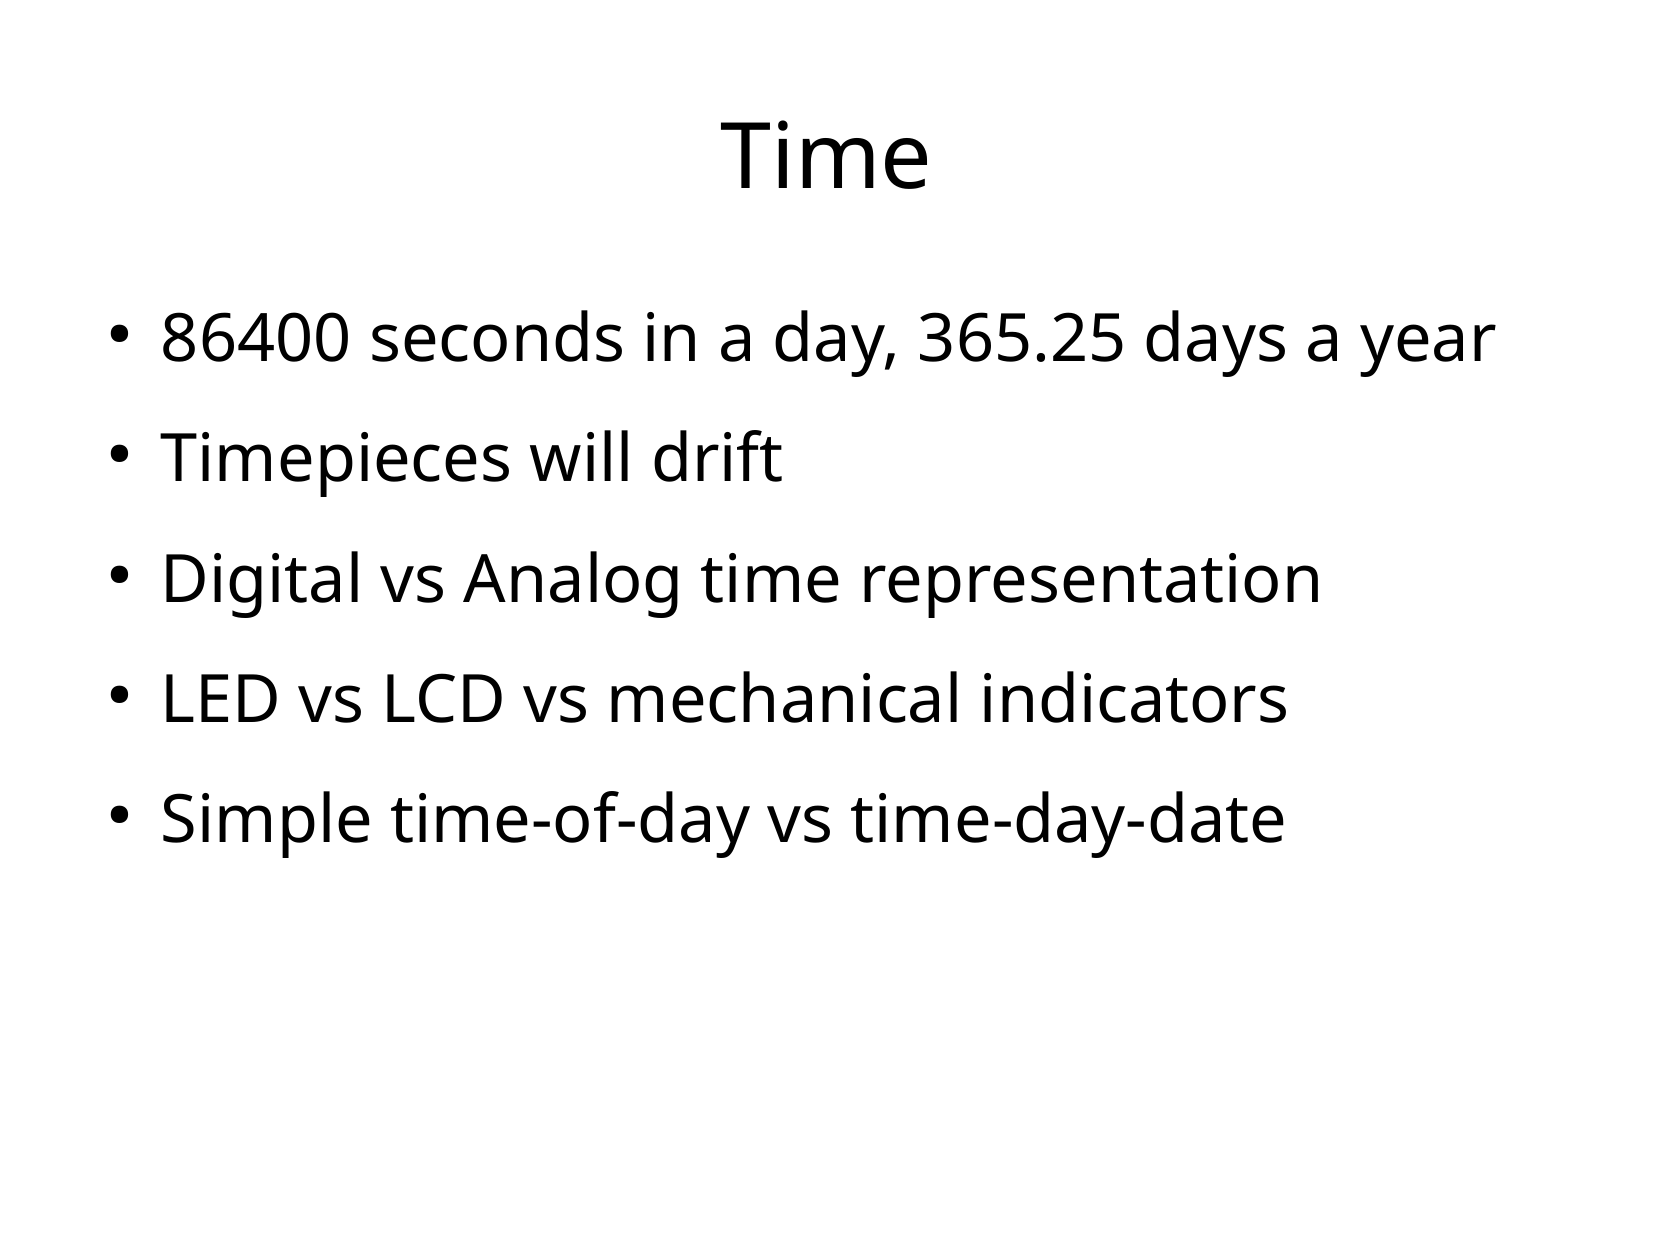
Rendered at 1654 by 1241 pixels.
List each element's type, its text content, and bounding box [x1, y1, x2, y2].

title Time [82, 49, 1571, 257]
list 86400 seconds in a day, 365.25 days a year Timepieces will drift Digital vs Analog time representation LED vs LCD vs mechanical indicators Simple time-of-day vs time-day-date [90, 290, 1561, 1010]
